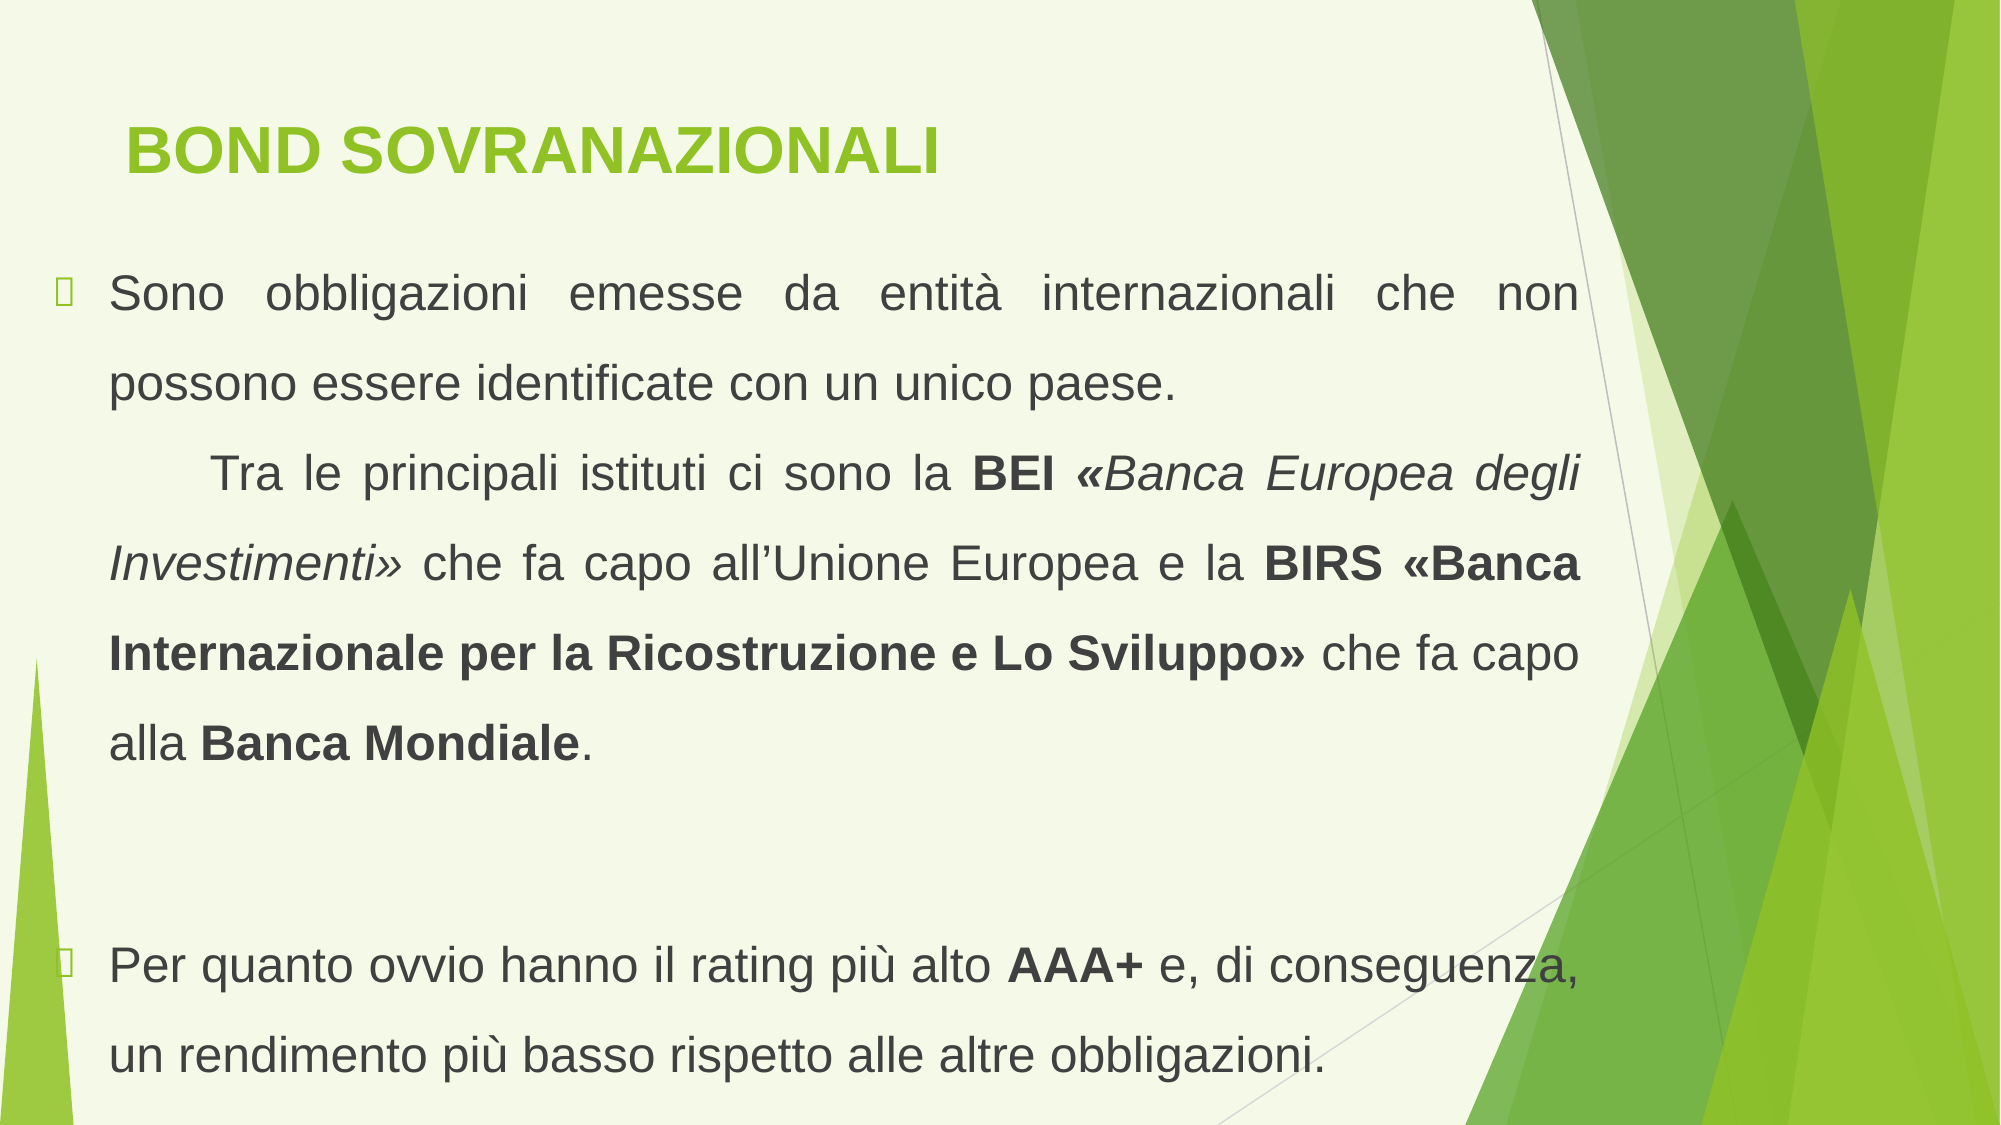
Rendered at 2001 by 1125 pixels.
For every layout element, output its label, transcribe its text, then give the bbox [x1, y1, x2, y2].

title BOND SOVRANAZIONALI [111, 99, 1522, 223]
list Sono obbligazioni emesse da entità internazionali che non possono essere identificate con un unico paese. Tra le principali istituti ci sono la BEI «Banca Europea degli Investimenti» che fa capo all’Unione Europea e la BIRS «Banca Internazionale per la Ricostruzione e Lo Sviluppo» che fa capo alla Banca Mondiale. Per quanto ovvio hanno il rating più alto AAA+ e, di conseguenza, un rendimento più basso rispetto alle altre obbligazioni. [37, 223, 1595, 1069]
